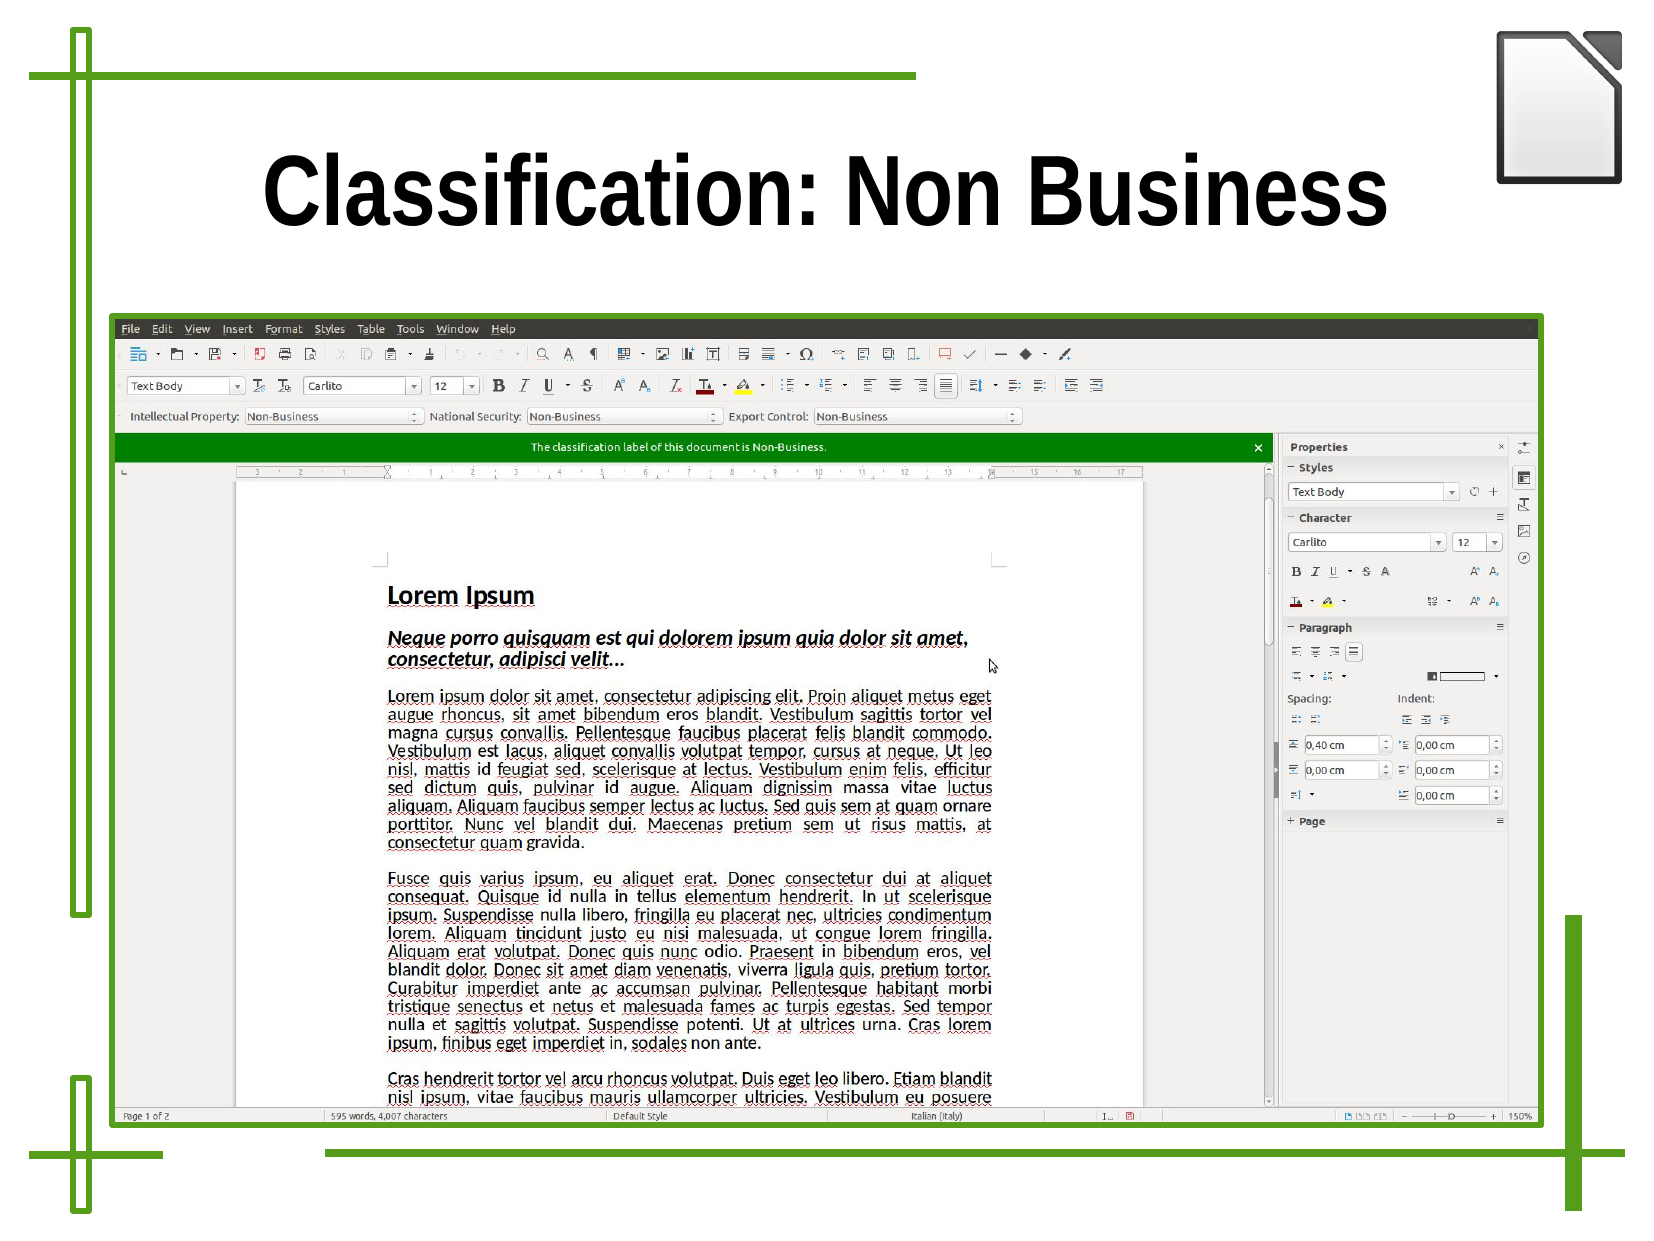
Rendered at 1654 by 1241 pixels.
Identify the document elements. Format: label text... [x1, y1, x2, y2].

title Classification: Non Business [118, 118, 1536, 260]
picture [115, 318, 1539, 1123]
picture [1494, 29, 1624, 186]
